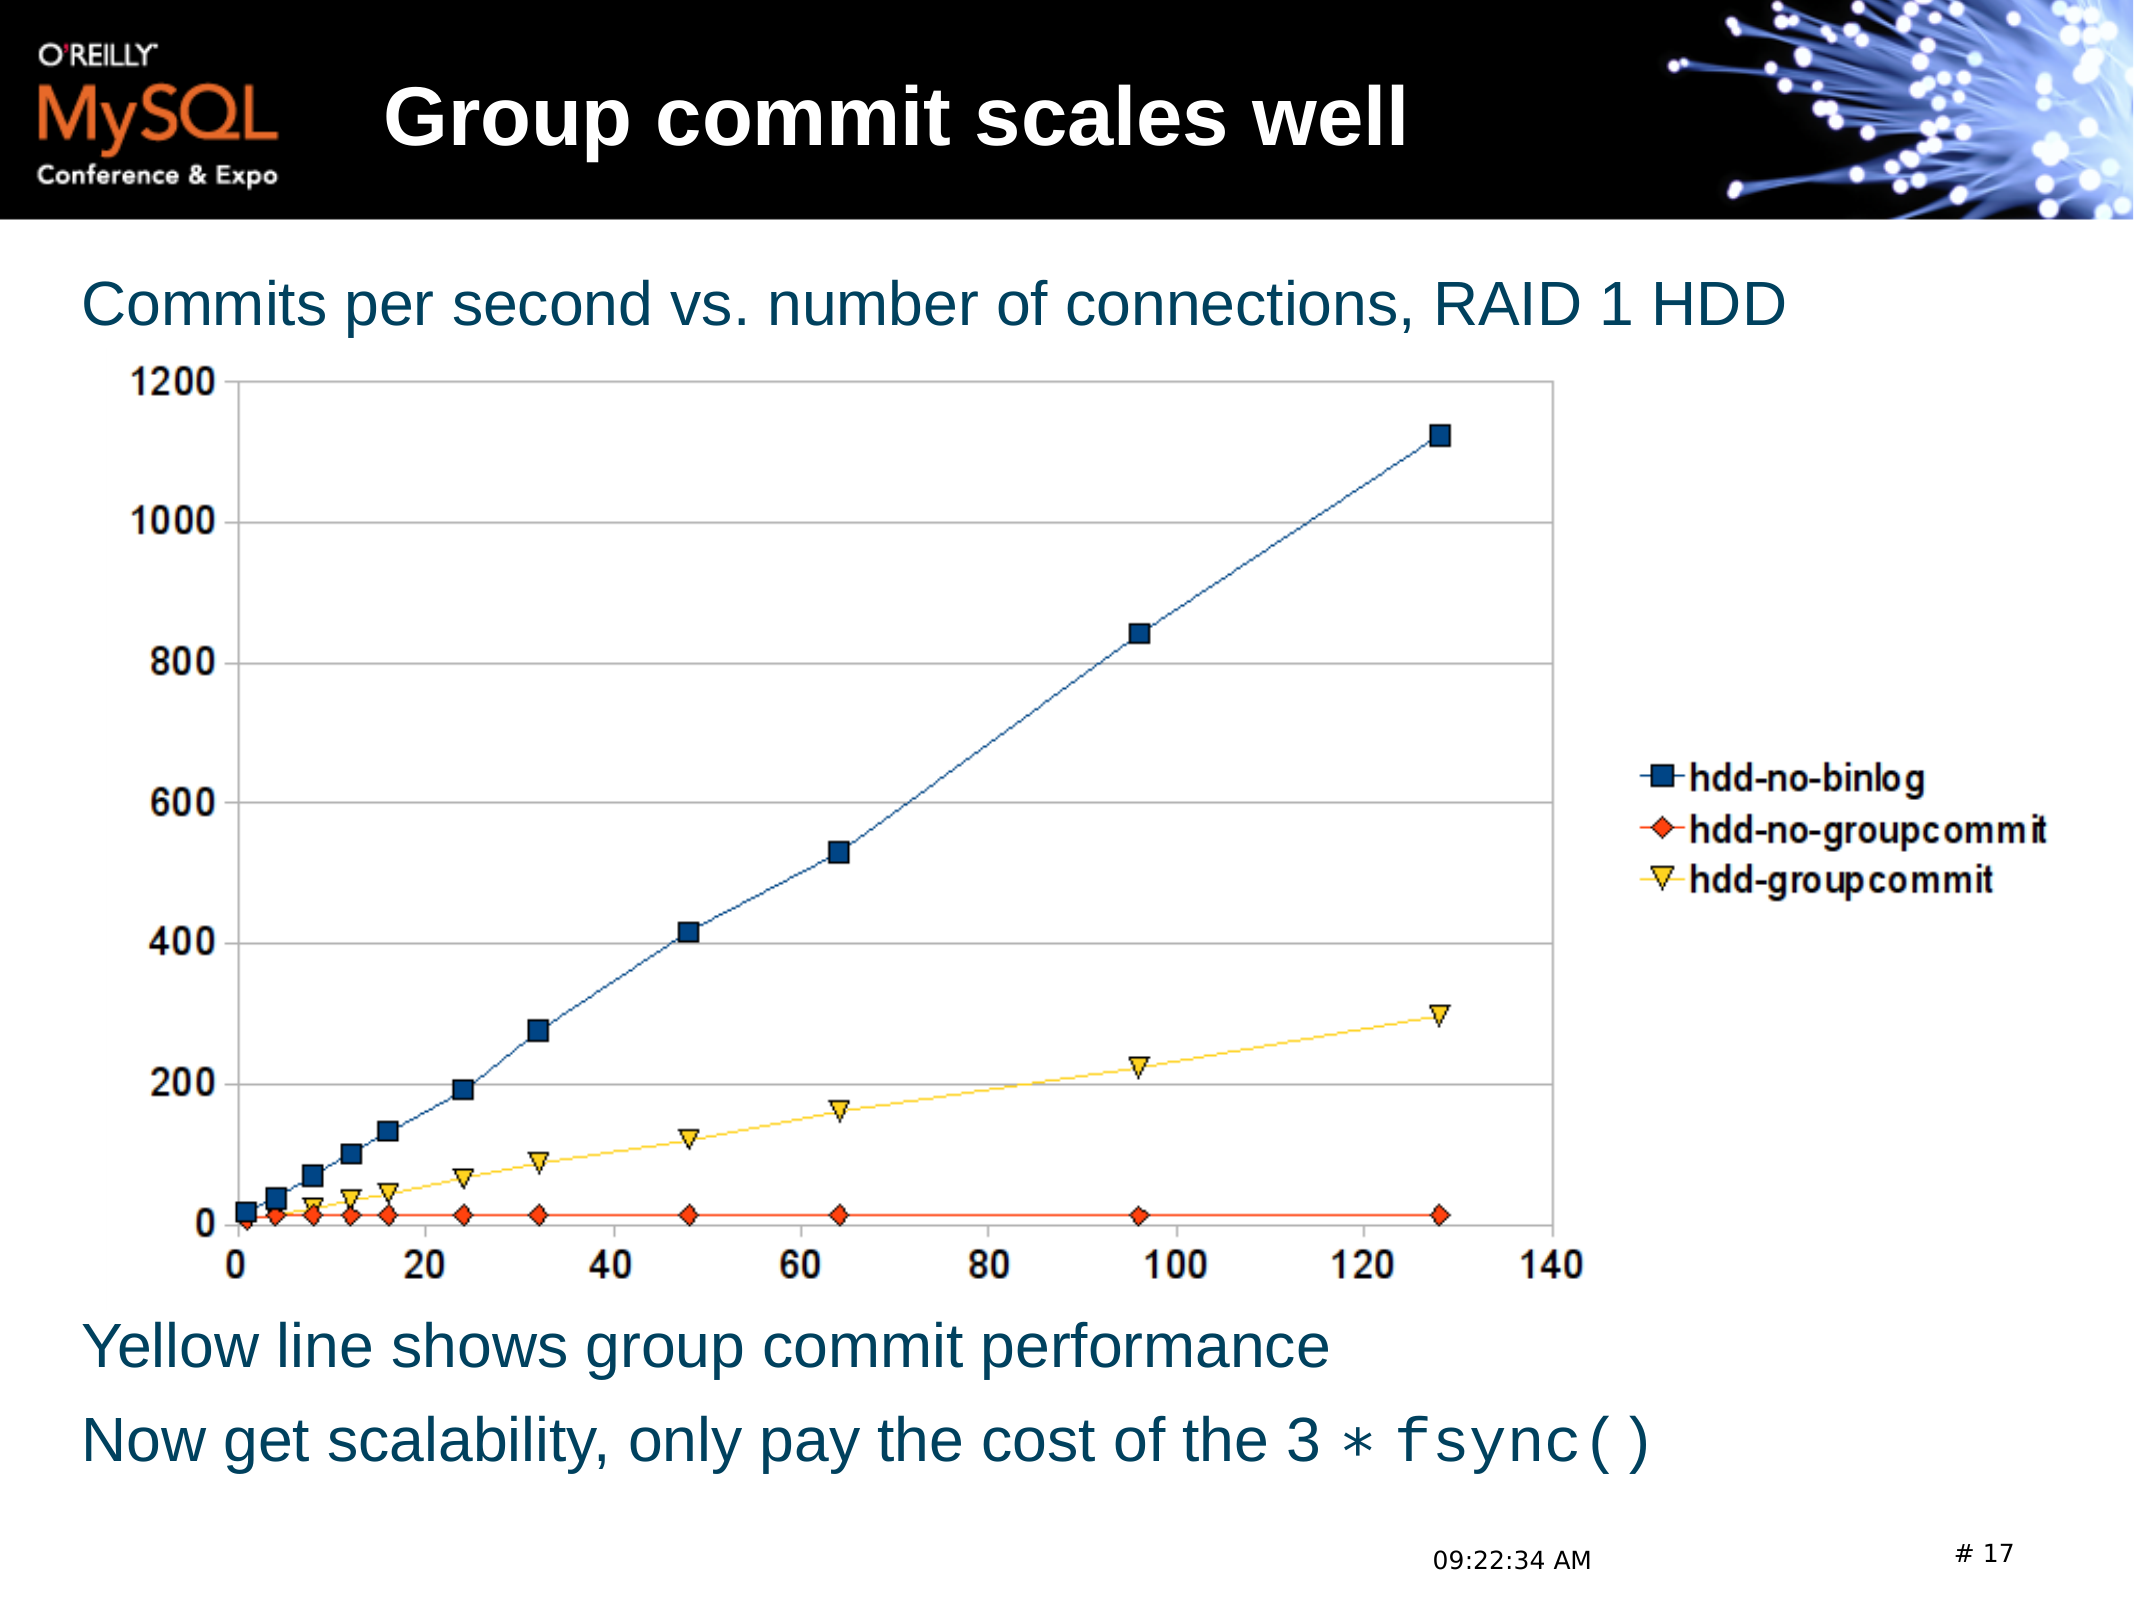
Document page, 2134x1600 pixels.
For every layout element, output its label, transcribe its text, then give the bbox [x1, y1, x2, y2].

picture [0, 0, 2134, 1600]
list Commits per second vs. number of connections, RAID 1 HDD Yellow line shows group commit performance Now get scalability, only pay the cost of the 3 ∗ fsync() [0, 260, 2100, 1490]
title Group commit scales well [374, 38, 2103, 195]
